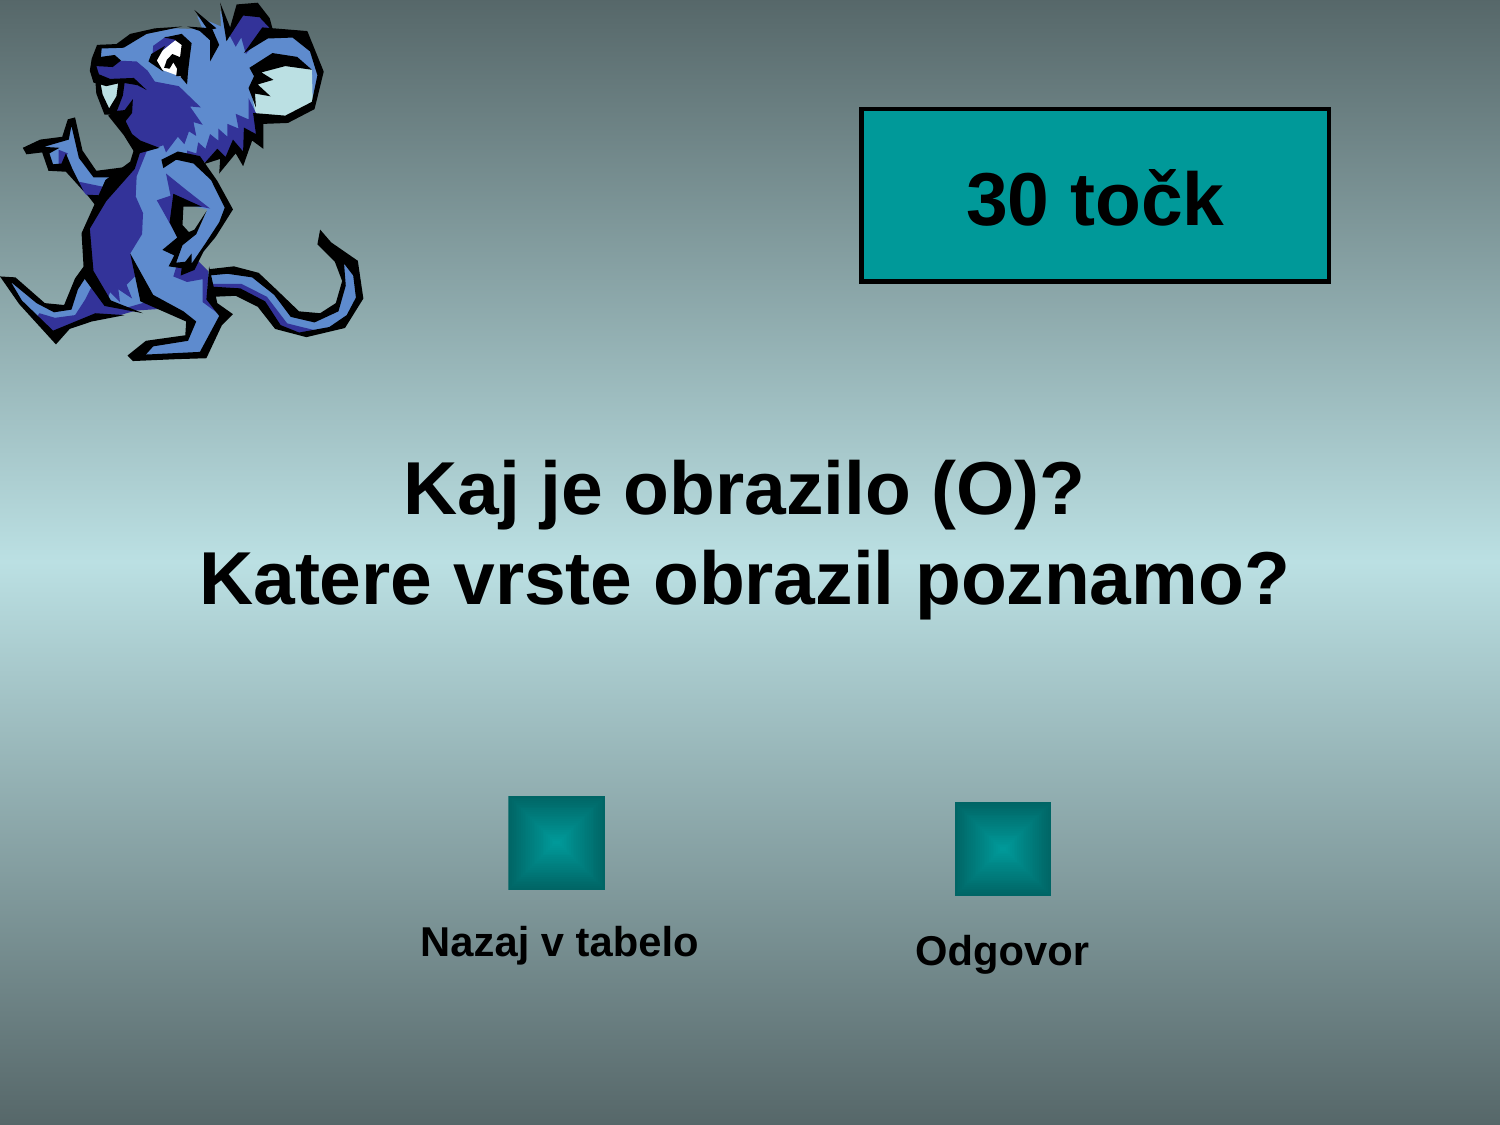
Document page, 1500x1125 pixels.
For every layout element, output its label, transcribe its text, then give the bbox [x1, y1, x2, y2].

text_box [508, 796, 605, 890]
text_box 30 točk [861, 109, 1330, 282]
text_box [955, 802, 1051, 896]
text_box Nazaj v tabelo [385, 907, 734, 973]
text_box Odgovor [857, 916, 1148, 982]
title Kaj je obrazilo (O)? Katere vrste obrazil poznamo? [178, 335, 1312, 724]
